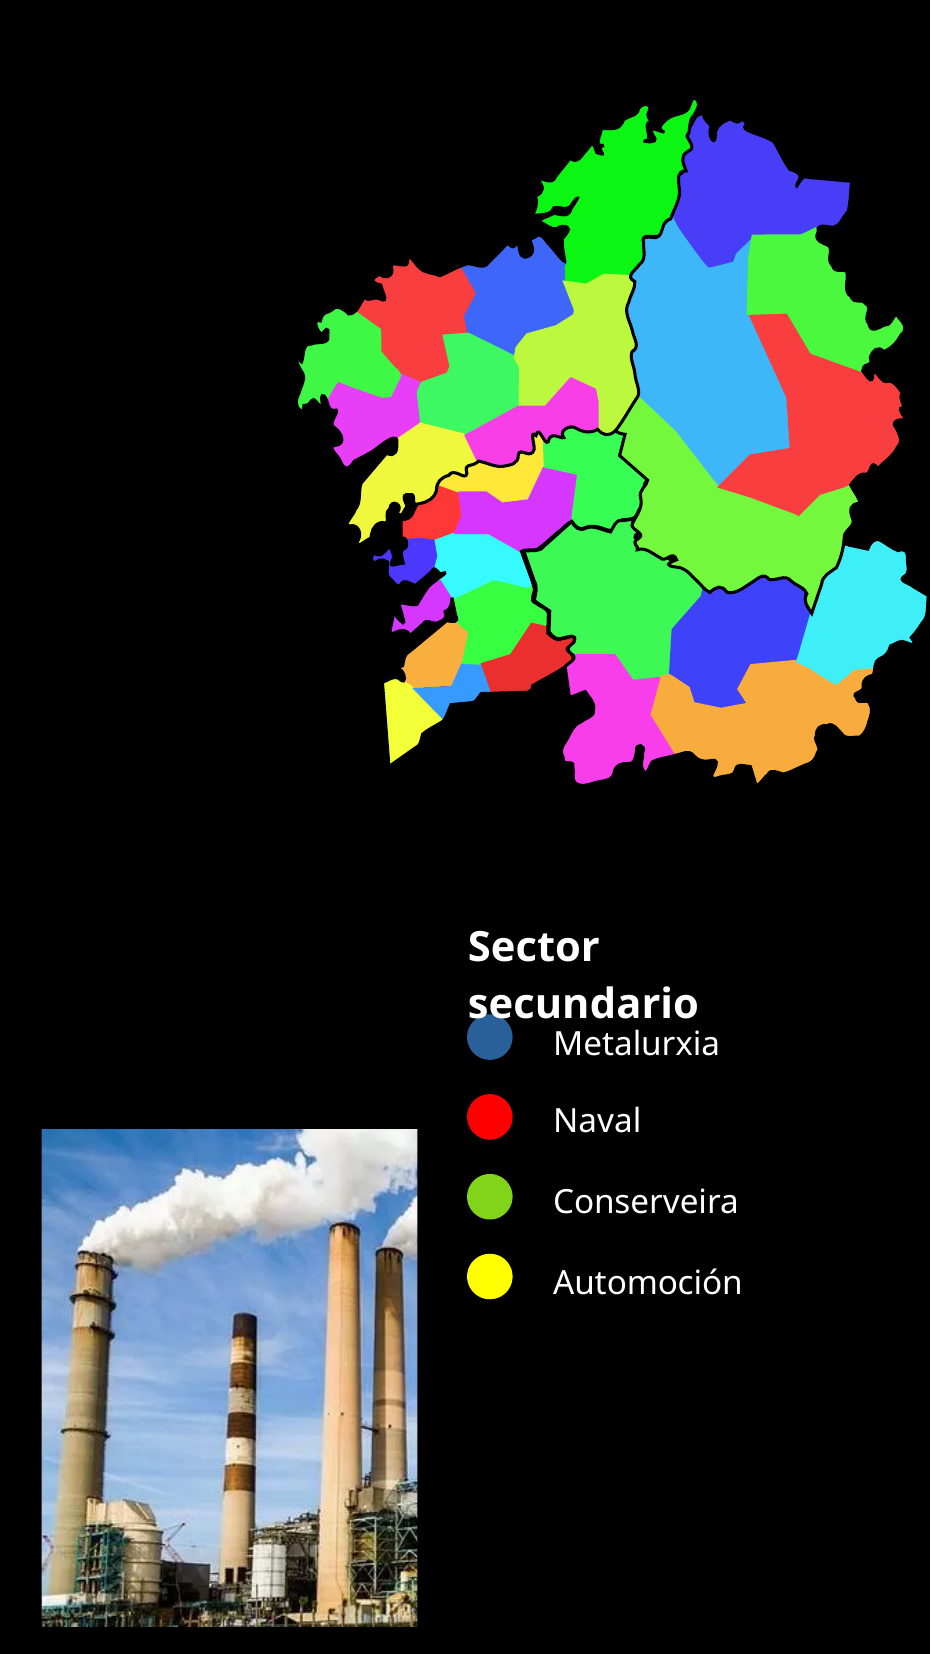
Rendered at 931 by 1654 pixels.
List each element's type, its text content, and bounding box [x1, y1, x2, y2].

text_box [467, 1253, 513, 1300]
text_box Sector secundario [453, 909, 854, 1009]
text_box Naval [538, 1089, 772, 1150]
picture [41, 1129, 418, 1627]
picture [294, 95, 931, 787]
text_box [467, 1094, 513, 1140]
text_box [467, 1014, 513, 1060]
text_box Automoción [538, 1251, 772, 1312]
text_box Conserveira [538, 1170, 772, 1231]
text_box Metalurxia [538, 1012, 772, 1072]
text_box [467, 1173, 513, 1220]
